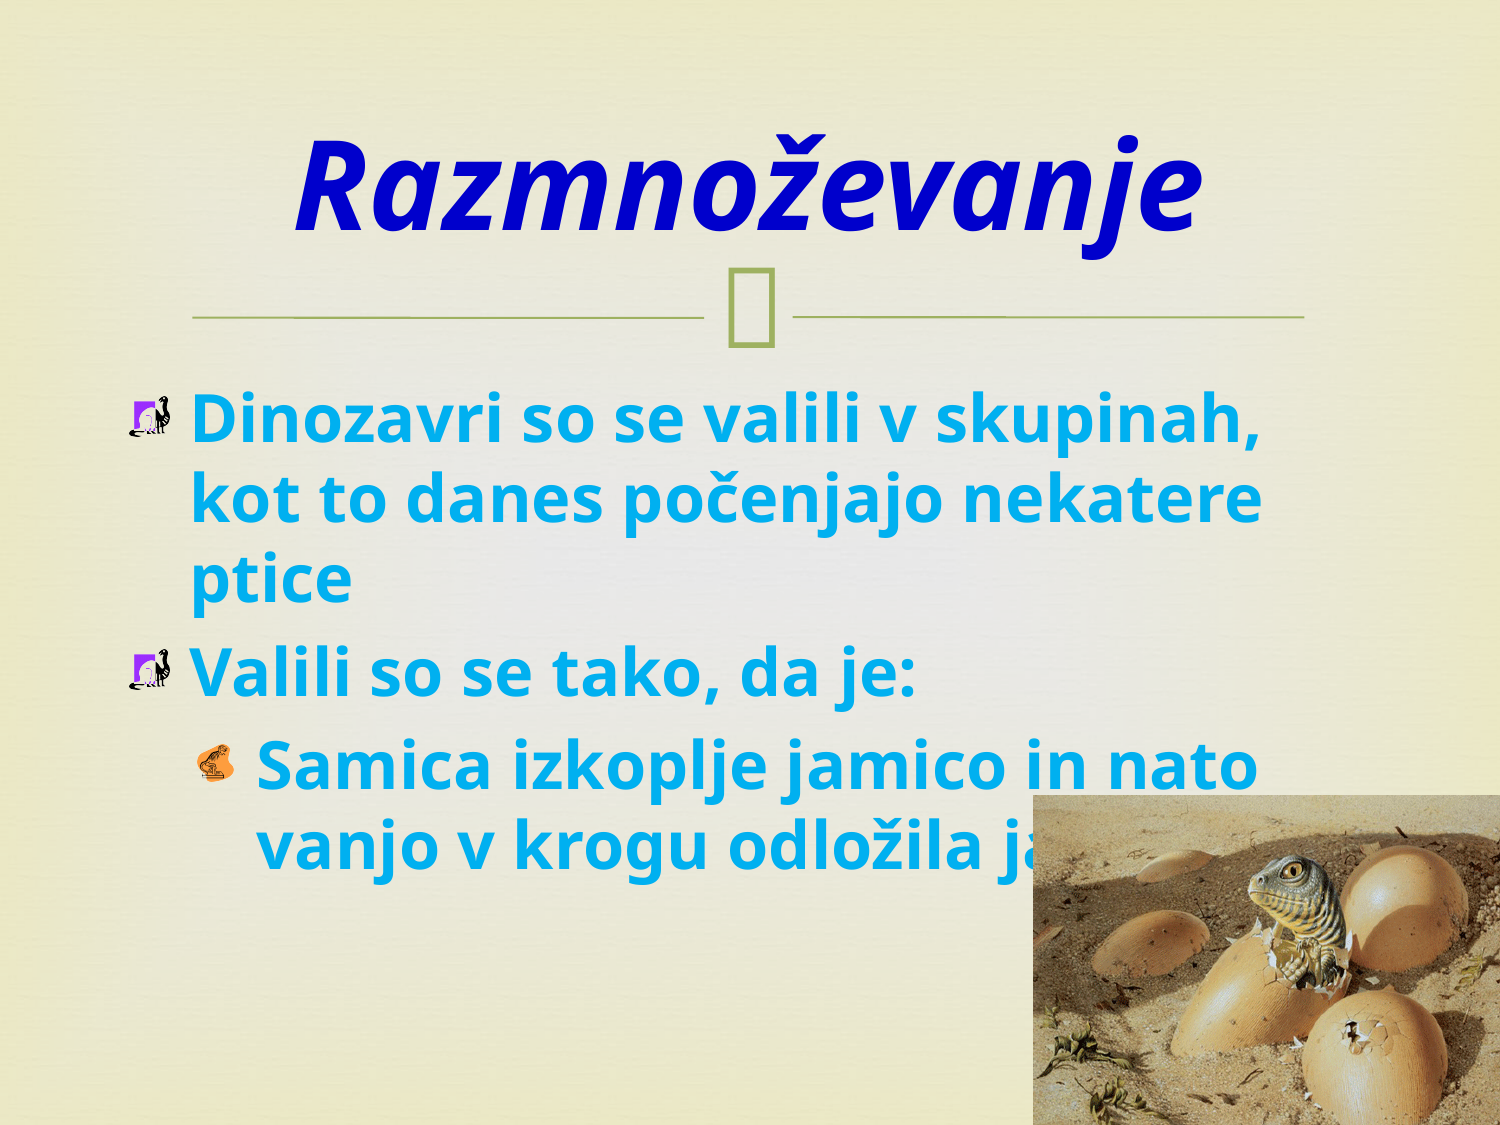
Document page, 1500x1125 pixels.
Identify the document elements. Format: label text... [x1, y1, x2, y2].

title Razmnoževanje [113, 93, 1386, 267]
picture [1033, 795, 1500, 1125]
list Dinozavri so se valili v skupinah, kot to danes počenjajo nekatere ptice Valili so se tako, da je: Samica izkoplje jamico in nato vanjo v krogu odložila jajčeca [114, 368, 1386, 1005]
